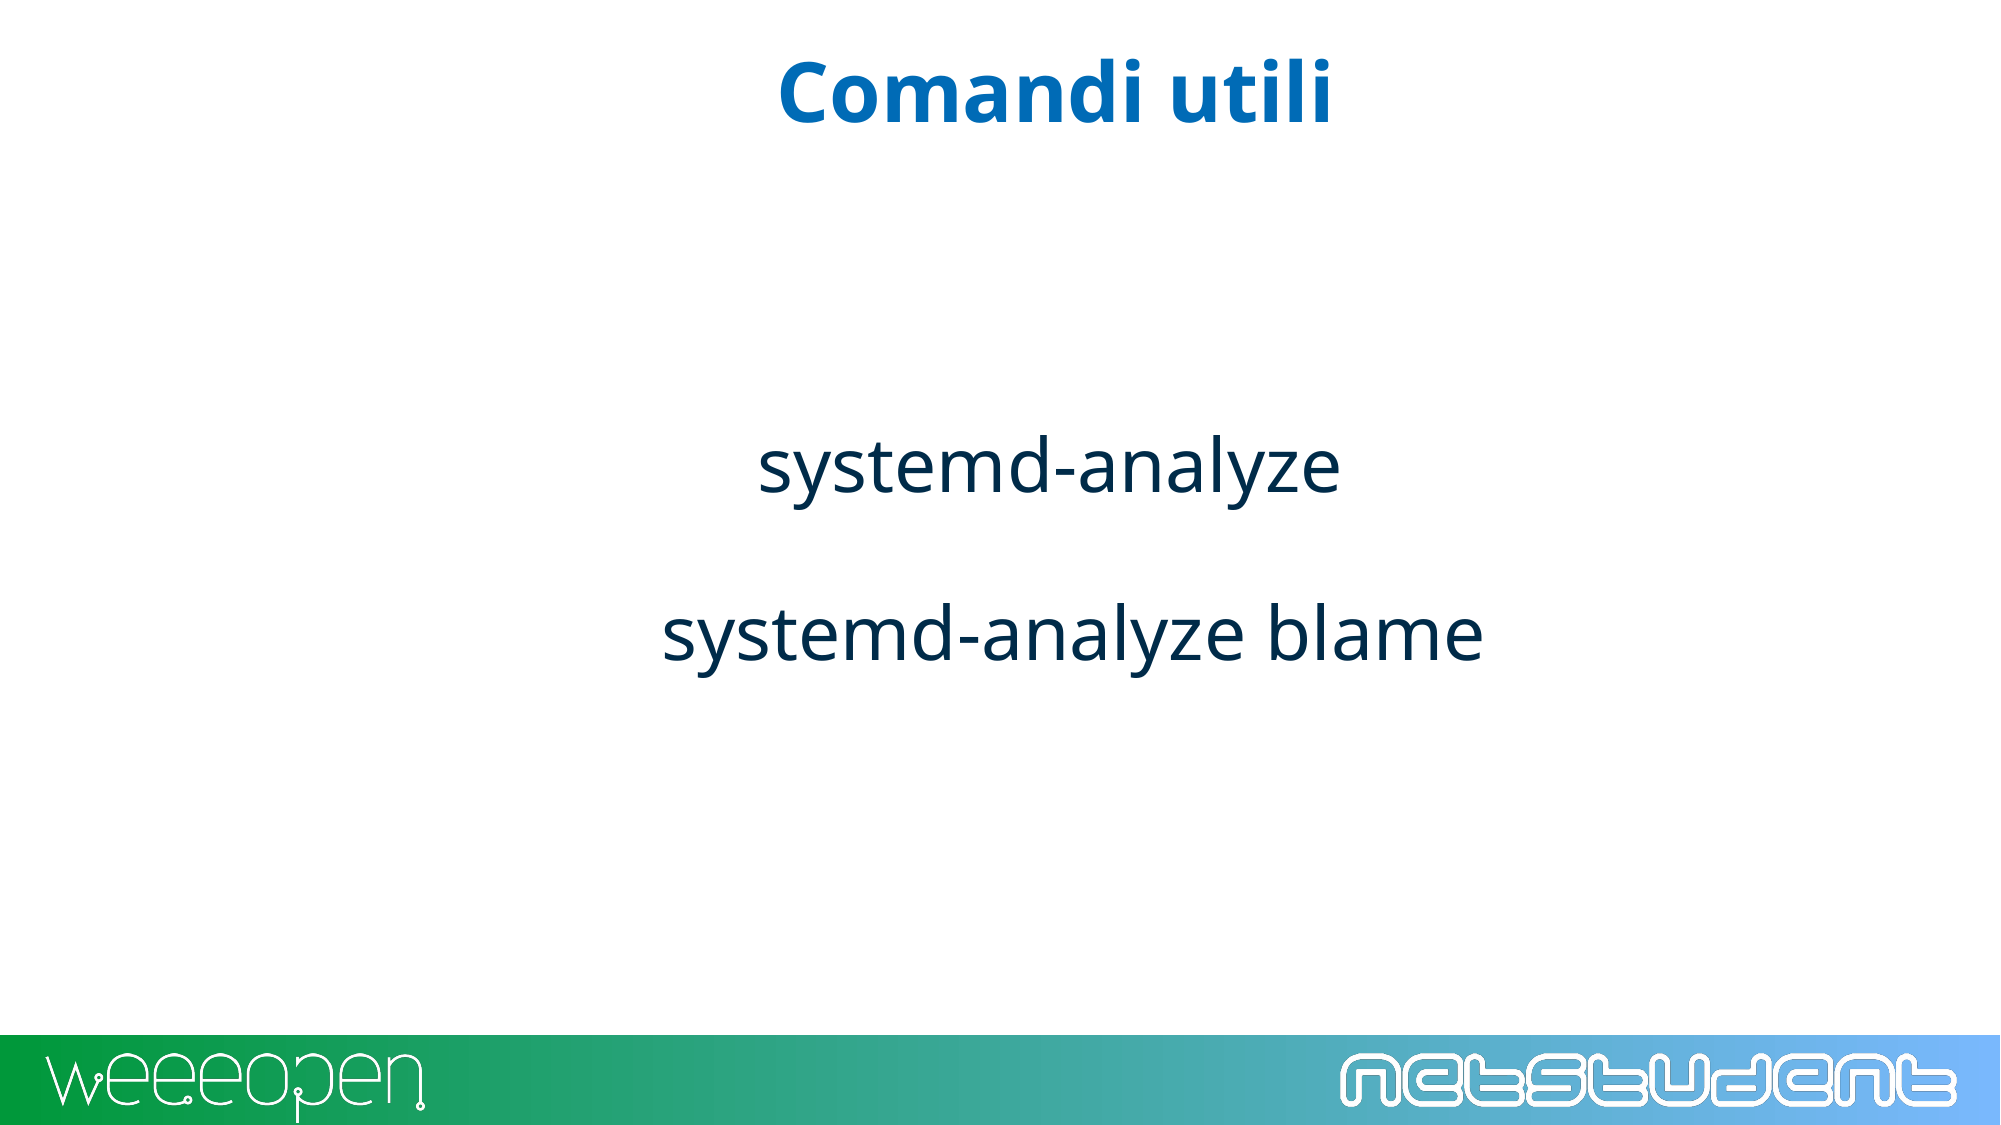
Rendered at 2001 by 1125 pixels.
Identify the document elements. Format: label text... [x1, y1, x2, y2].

picture [45, 1053, 425, 1123]
text_box [0, 0, 2000, 1125]
text_box Comandi utili [776, 33, 1224, 139]
text_box systemd-analyze [757, 412, 1243, 508]
picture [1340, 1053, 1957, 1107]
text_box systemd-analyze blame [661, 580, 1339, 676]
